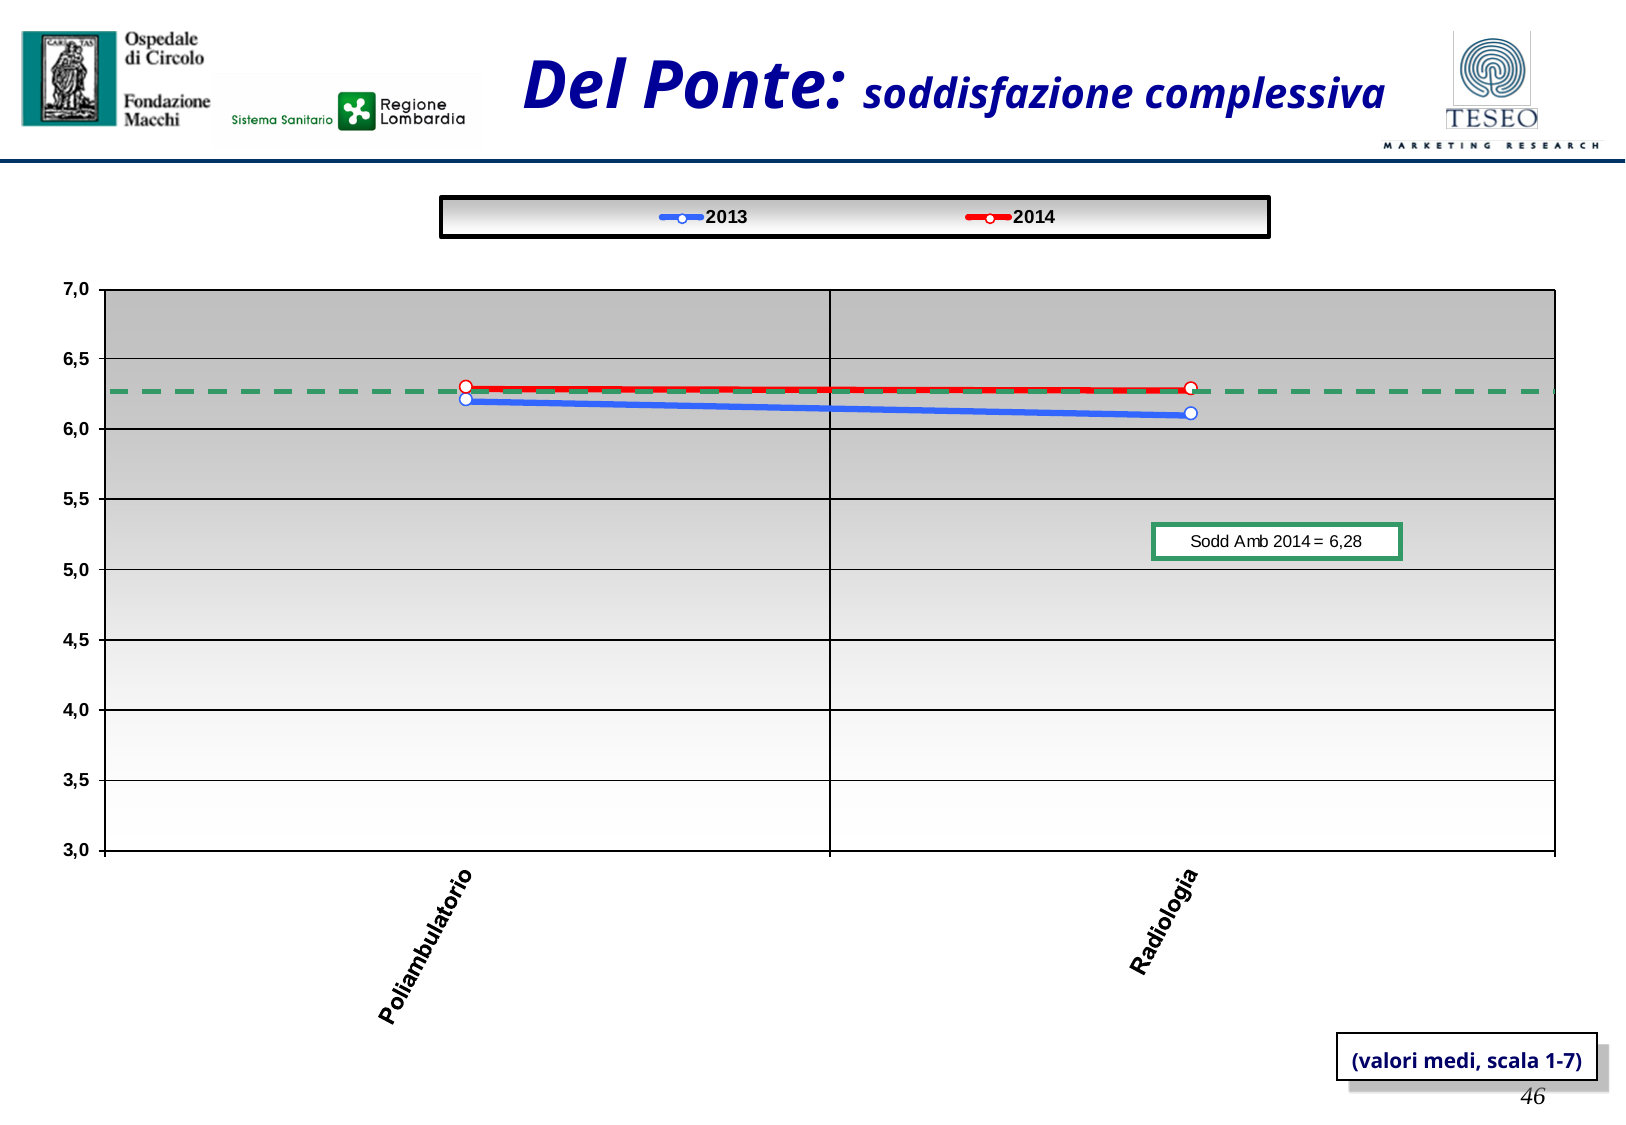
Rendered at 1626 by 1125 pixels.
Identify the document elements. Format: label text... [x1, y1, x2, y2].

text_box (valori medi, scala 1-7) [1337, 1032, 1597, 1081]
picture [21, 31, 483, 149]
picture [1381, 31, 1604, 149]
text_box Del Ponte: soddisfazione complessiva [410, 18, 1498, 144]
picture [46, 151, 1620, 1125]
